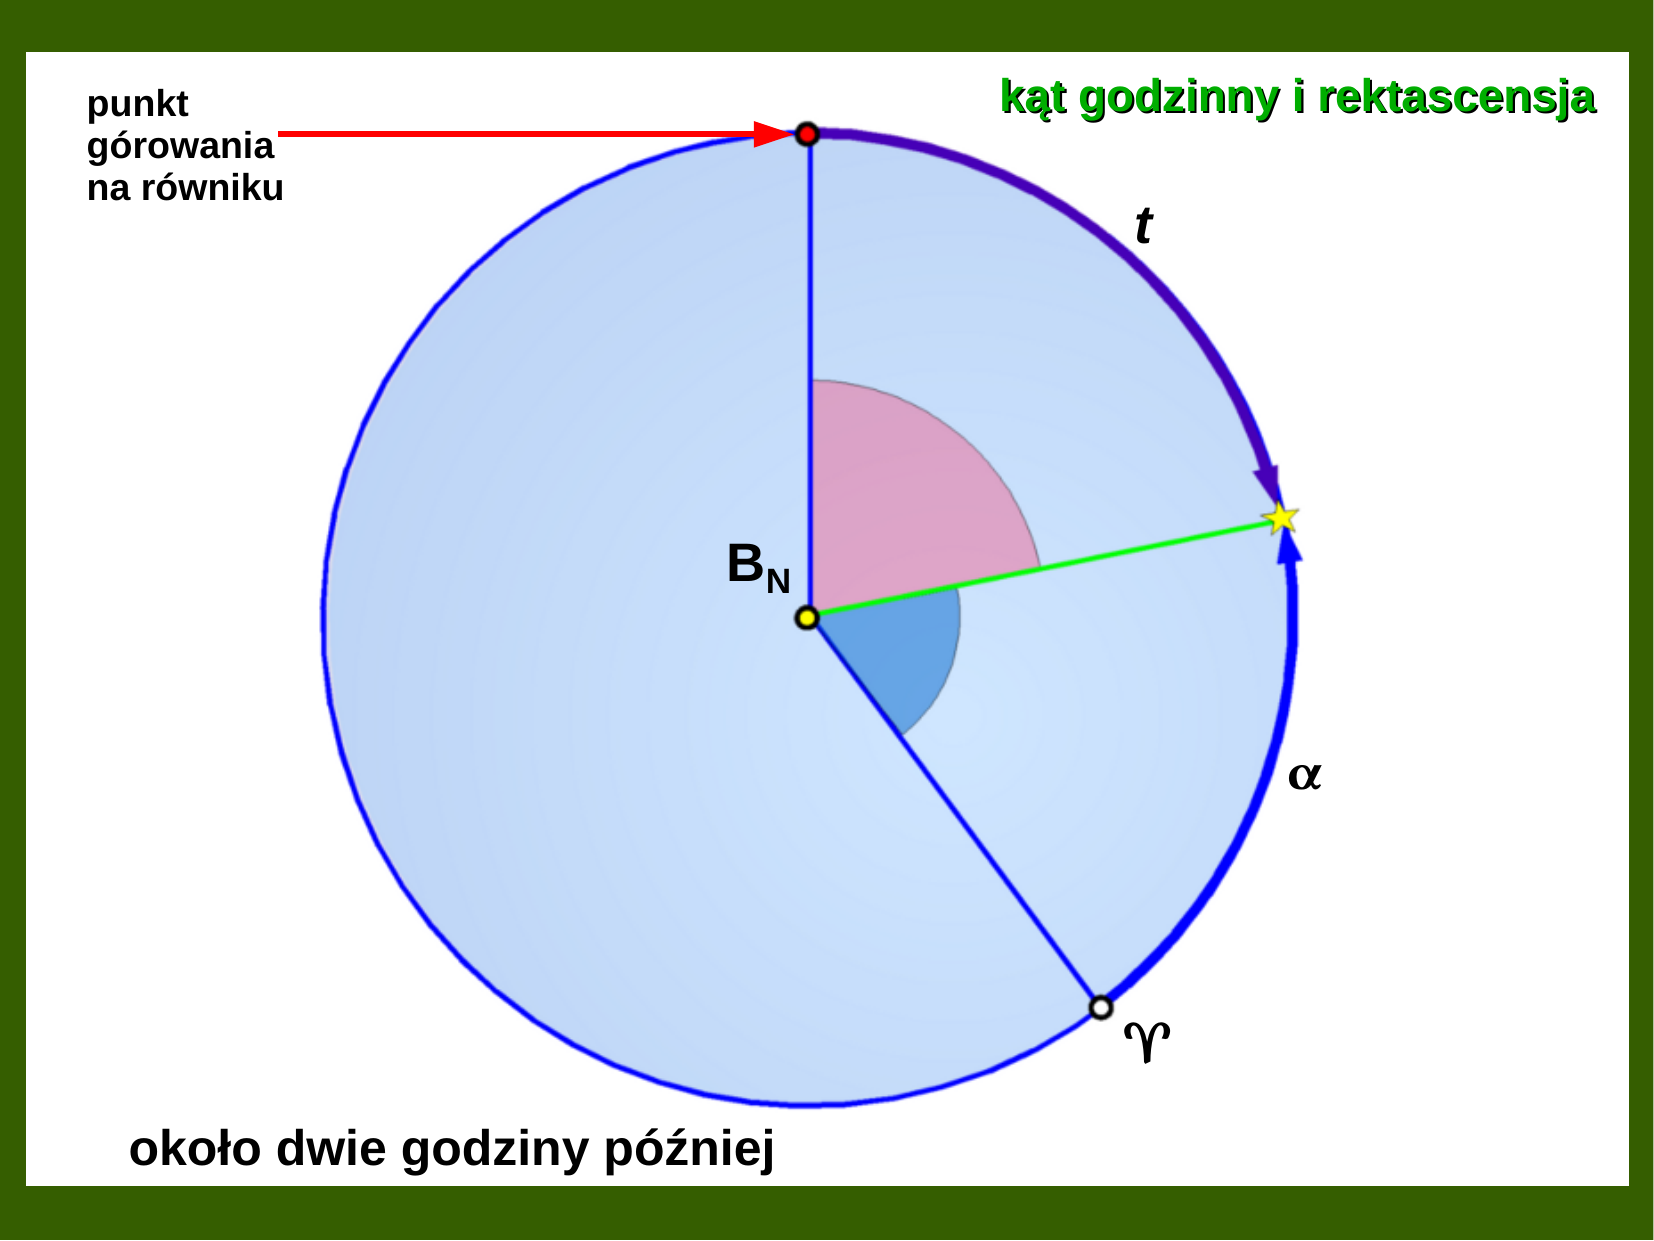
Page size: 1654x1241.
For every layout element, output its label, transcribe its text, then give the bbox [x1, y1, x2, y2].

picture [26, 52, 1629, 1186]
text_box około dwie godziny później [114, 1113, 806, 1184]
text_box kąt godzinny i rektascensja [984, 62, 1611, 129]
text_box ♈ [1108, 1001, 1187, 1078]
text_box t [1119, 187, 1168, 263]
text_box BN [711, 525, 807, 608]
text_box α [1272, 733, 1338, 811]
text_box punkt górowania na równiku [71, 74, 301, 216]
